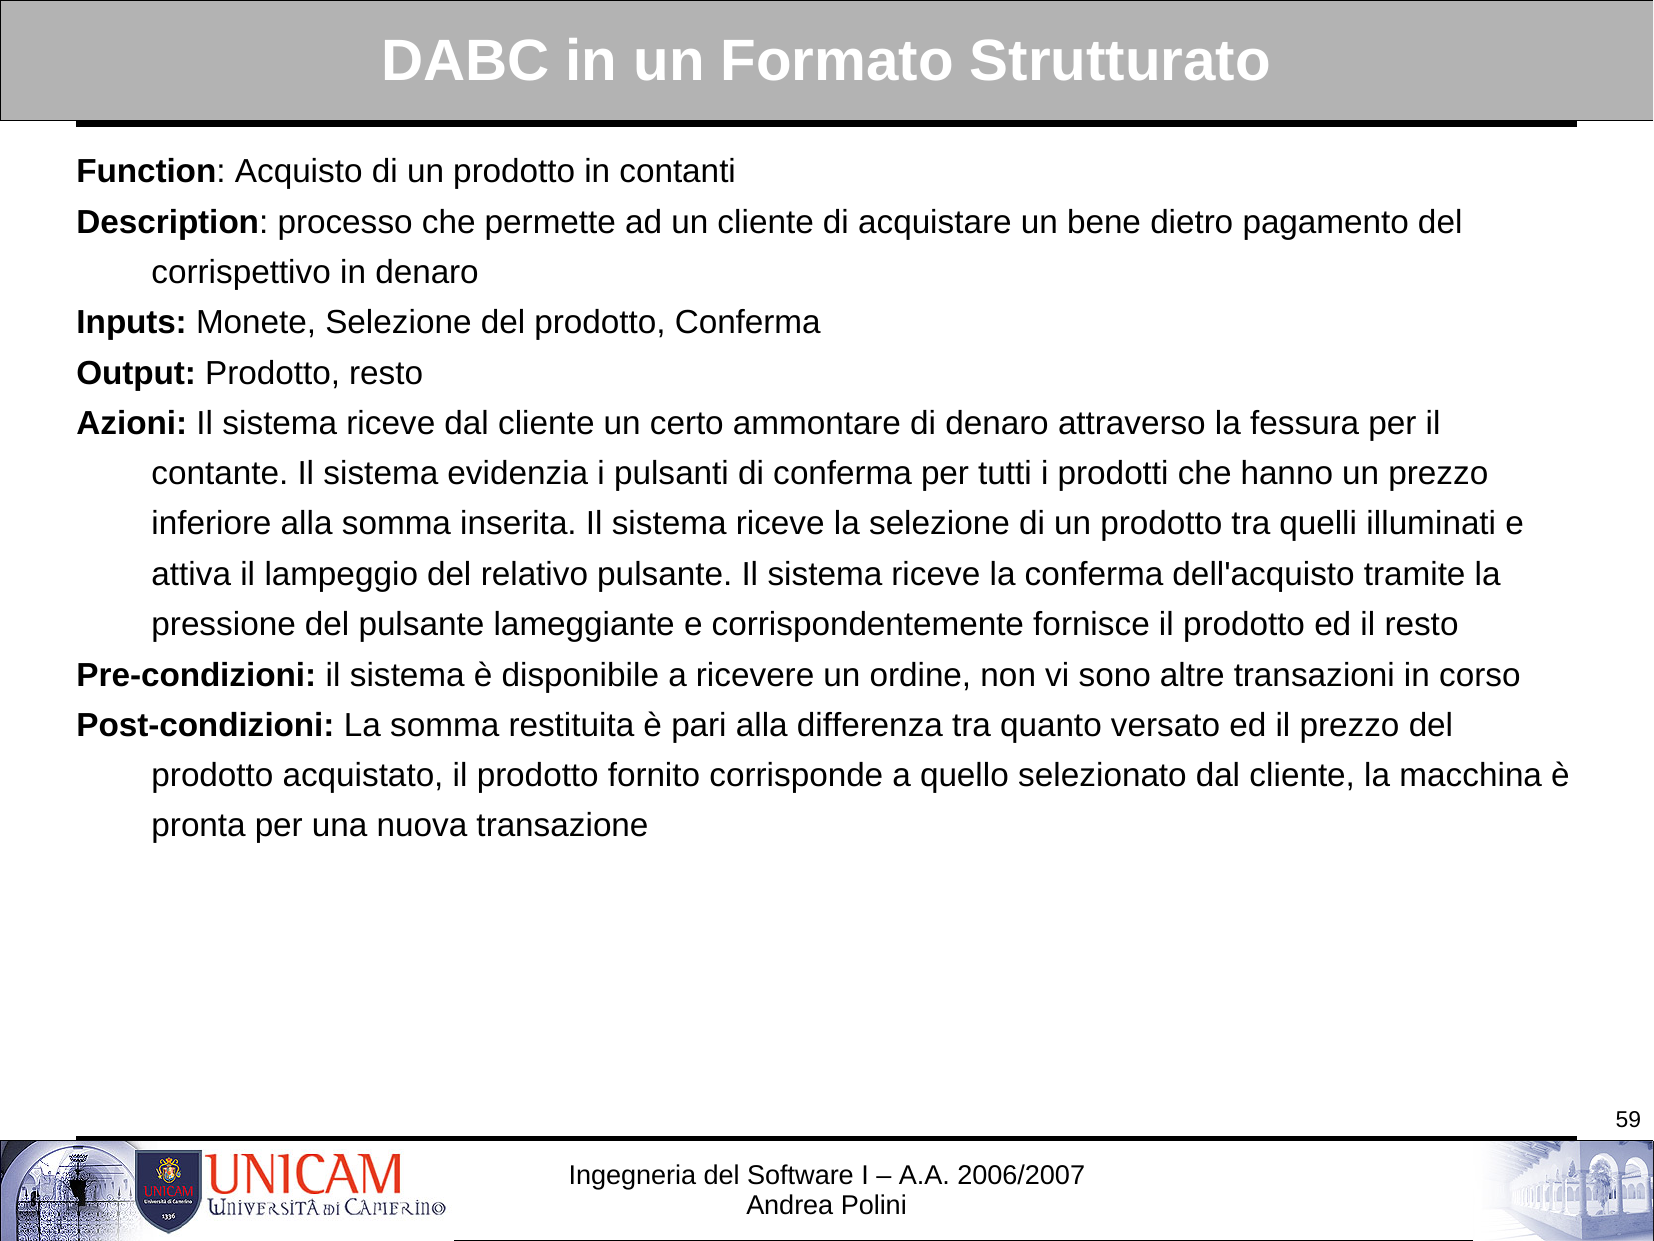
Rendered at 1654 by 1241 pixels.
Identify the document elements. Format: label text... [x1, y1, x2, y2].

picture [0, 1141, 454, 1241]
list Function: Acquisto di un prodotto in contanti Description: processo che permette ad un cliente di acquistare un bene dietro pagamento del corrispettivo in denaro Inputs: Monete, Selezione del prodotto, Conferma Output: Prodotto, resto Azioni: Il sistema riceve dal cliente un certo ammontare di denaro attraverso la fessura per il contante. Il sistema evidenzia i pulsanti di conferma per tutti i prodotti che hanno un prezzo inferiore alla somma inserita. Il sistema riceve la selezione di un prodotto tra quelli illuminati e attiva il lampeggio del relativo pulsante. Il sistema riceve la conferma dell'acquisto tramite la pressione del pulsante lameggiante e corrispondentemente fornisce il prodotto ed il resto Pre-condizioni: il sistema è disponibile a ricevere un ordine, non vi sono altre transazioni in corso Post-condizioni: La somma restituita è pari alla differenza tra quanto versato ed il prezzo del prodotto acquistato, il prodotto fornito corrisponde a quello selezionato dal cliente, la macchina è pronta per una nuova transazione [76, 152, 1577, 1038]
title DABC in un Formato Strutturato [0, 0, 1653, 121]
picture [1473, 1141, 1654, 1241]
